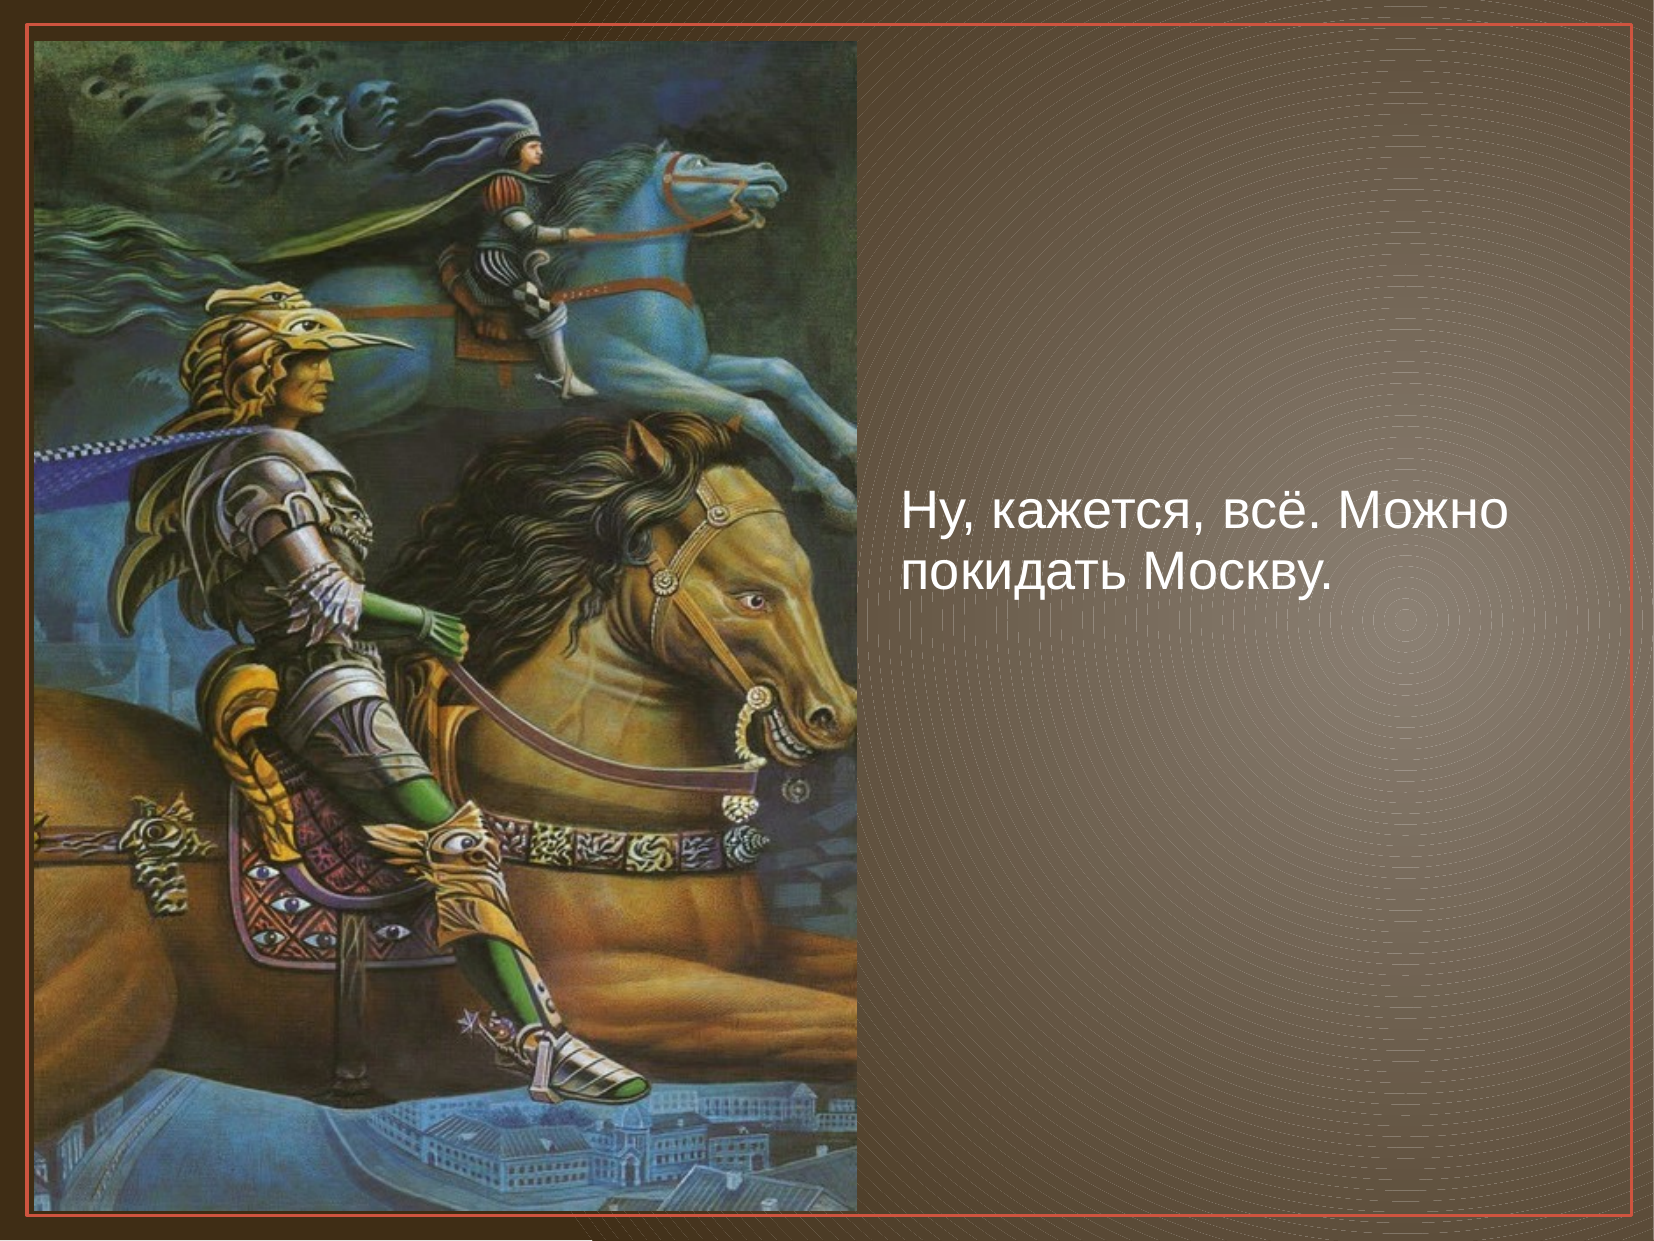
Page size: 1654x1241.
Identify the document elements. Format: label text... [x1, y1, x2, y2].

picture [34, 41, 857, 1211]
text_box Ну, кажется, всё. Можно покидать Москву. [885, 472, 1625, 657]
